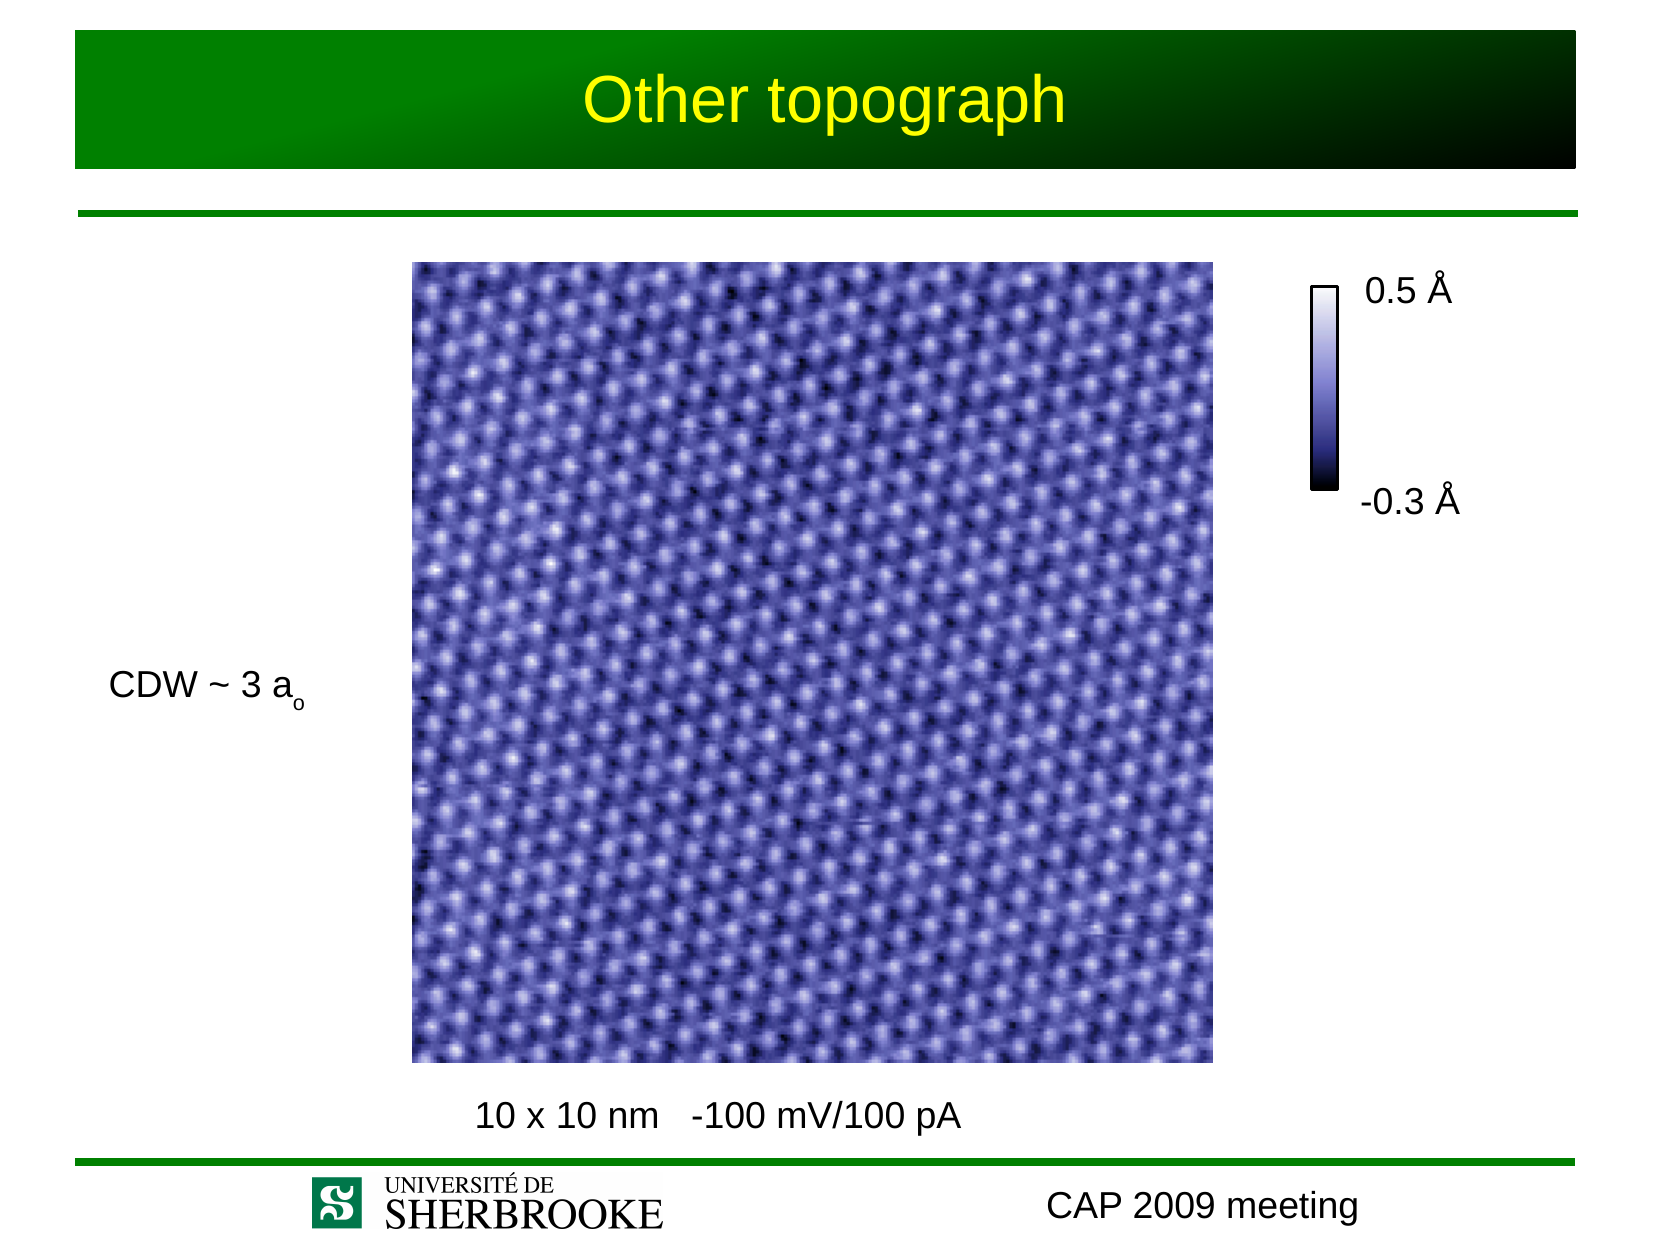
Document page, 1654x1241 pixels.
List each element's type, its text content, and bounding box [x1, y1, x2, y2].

text_box CDW ~ 3 ao [93, 656, 320, 723]
text_box 10 x 10 nm -100 mV/100 pA [459, 1086, 979, 1144]
picture [312, 1172, 663, 1229]
text_box 0.5 Å [1350, 261, 1467, 319]
picture [412, 262, 1213, 1063]
title Other topograph [75, 30, 1576, 169]
text_box -0.3 Å [1345, 472, 1476, 530]
picture [1312, 287, 1336, 488]
